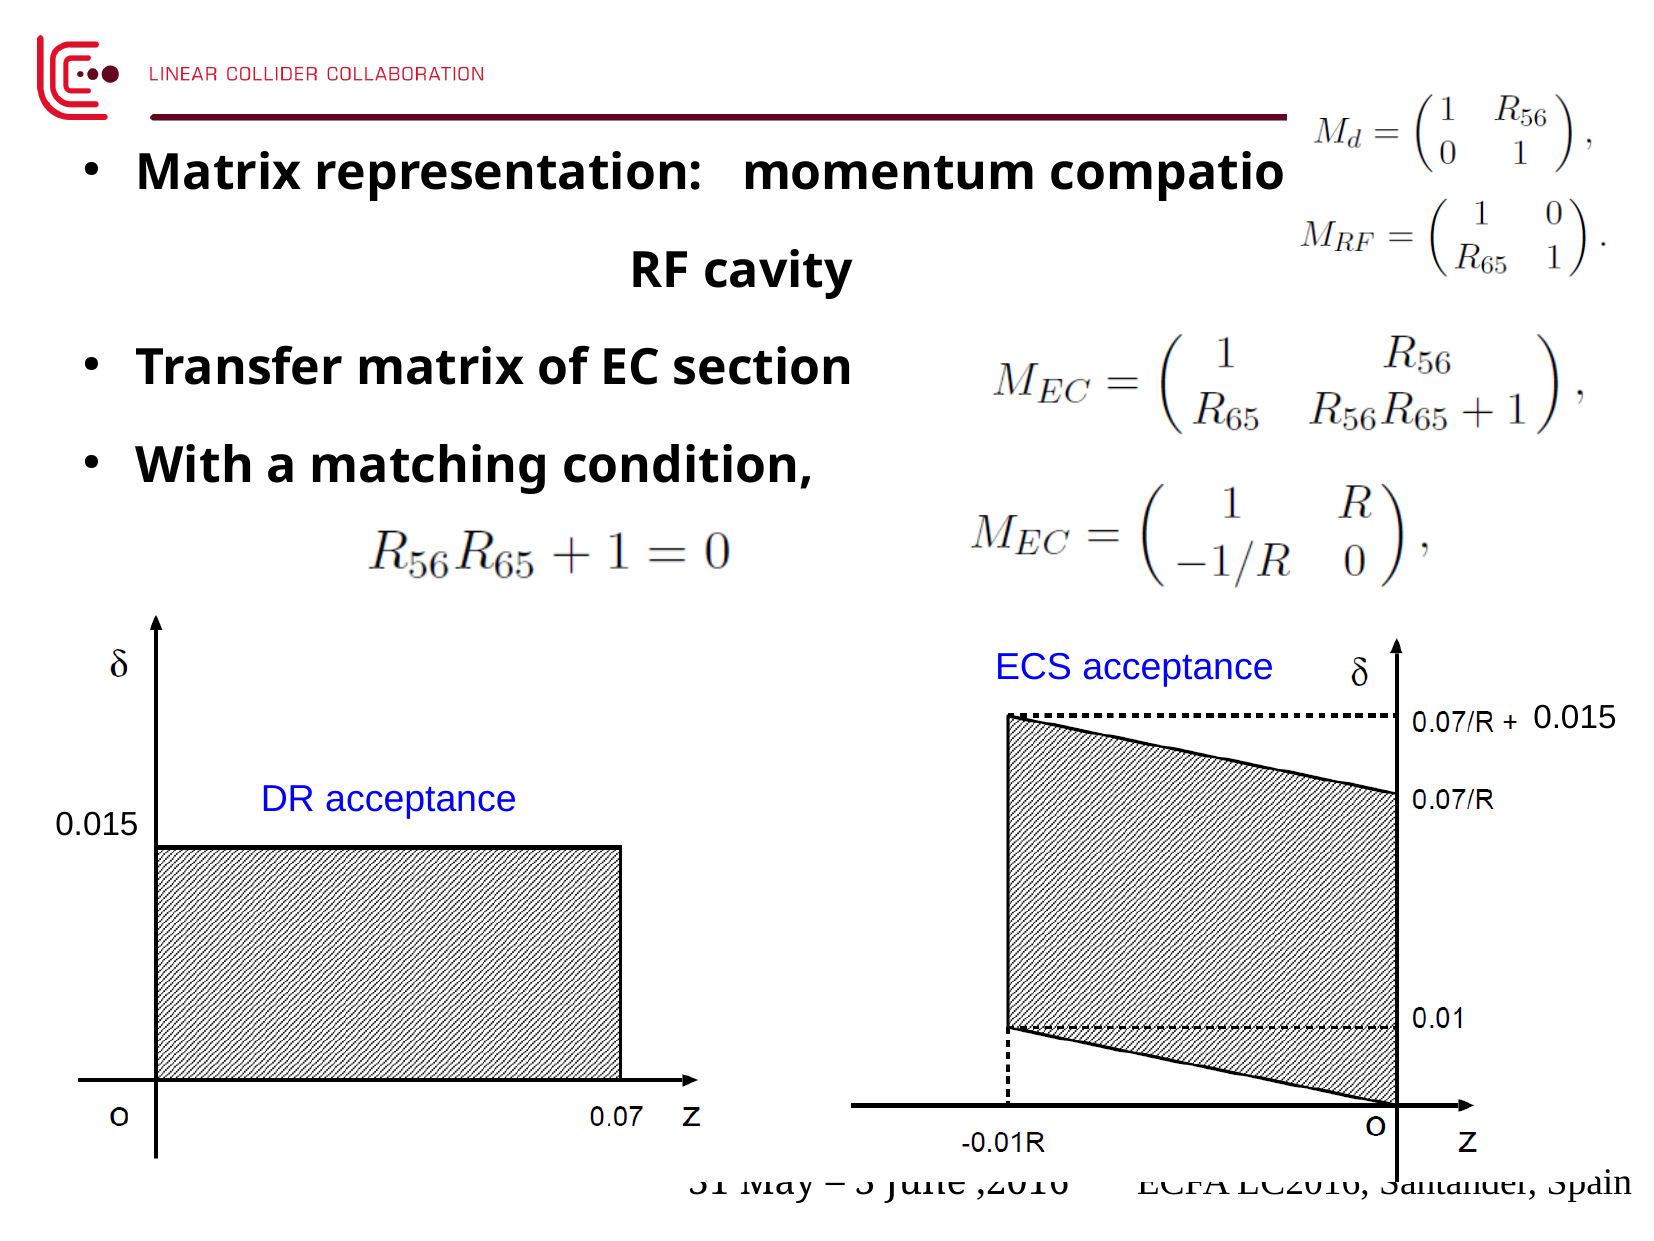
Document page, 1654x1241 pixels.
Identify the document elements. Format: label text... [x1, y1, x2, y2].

text_box 0.015 [1518, 690, 1632, 744]
picture [367, 509, 745, 591]
text_box DR acceptance [246, 769, 533, 827]
text_box 0.015 [40, 798, 154, 851]
picture [37, 35, 1630, 1182]
list Matrix representation: momentum compation RF cavity Transfer matrix of EC section With a matching condition, [64, 135, 1453, 593]
text_box ECS acceptance [980, 637, 1290, 695]
